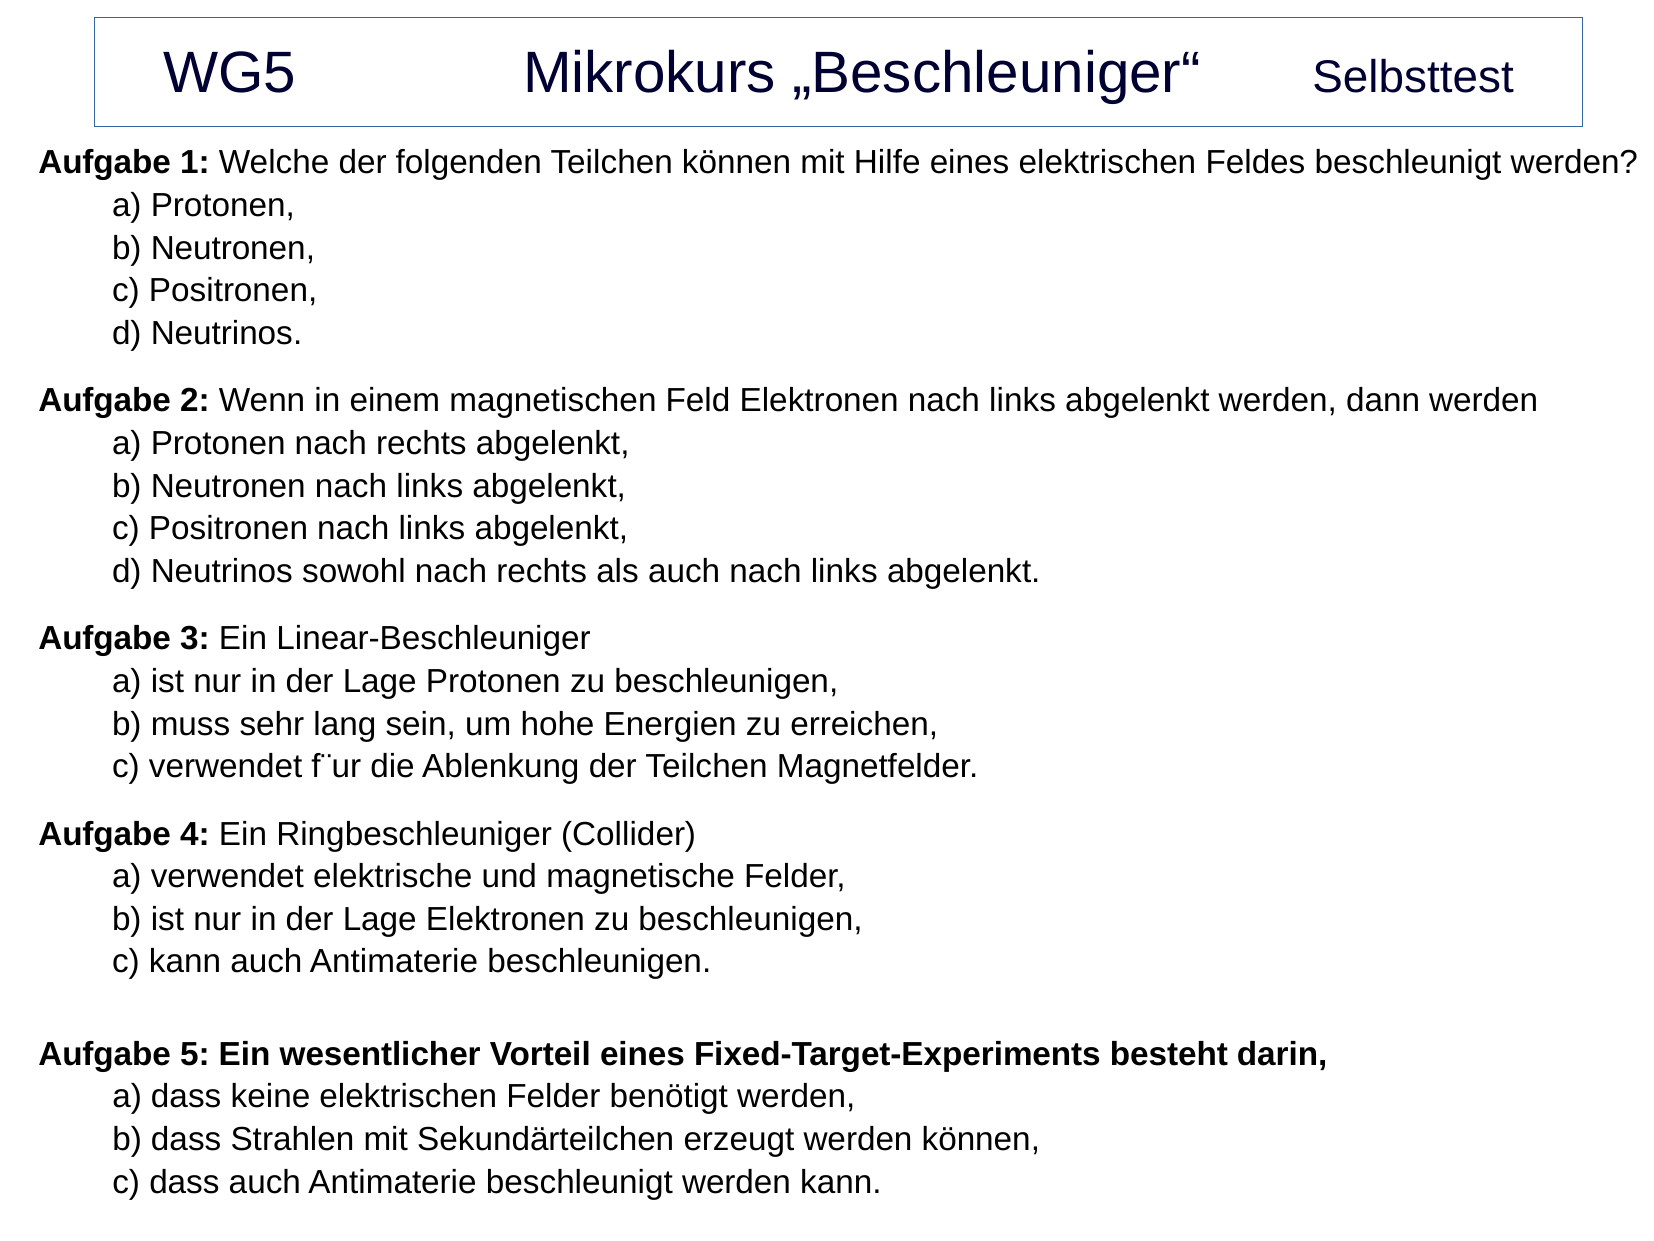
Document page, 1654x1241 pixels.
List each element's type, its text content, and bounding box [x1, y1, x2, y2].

title WG5 Mikrokurs „Beschleuniger“ Selbsttest [94, 17, 1583, 127]
text_box Aufgabe 1: Welche der folgenden Teilchen können mit Hilfe eines elektrischen Feldes beschleunigt werden? a) Protonen, b) Neutronen, c) Positronen, d) Neutrinos. Aufgabe 2: Wenn in einem magnetischen Feld Elektronen nach links abgelenkt werden, dann werden a) Protonen nach rechts abgelenkt, b) Neutronen nach links abgelenkt, c) Positronen nach links abgelenkt, d) Neutrinos sowohl nach rechts als auch nach links abgelenkt. Aufgabe 3: Ein Linear-Beschleuniger a) ist nur in der Lage Protonen zu beschleunigen, b) muss sehr lang sein, um hohe Energien zu erreichen, c) verwendet f¨ur die Ablenkung der Teilchen Magnetfelder. Aufgabe 4: Ein Ringbeschleuniger (Collider) a) verwendet elektrische und magnetische Felder, b) ist nur in der Lage Elektronen zu beschleunigen, c) kann auch Antimaterie beschleunigen. Aufgabe 5: Ein wesentlicher Vorteil eines Fixed-Target-Experiments besteht darin, a) dass keine elektrischen Felder benötigt werden, b) dass Strahlen mit Sekundärteilchen erzeugt werden können, c) dass auch Antimaterie beschleunigt werden kann. [23, 131, 1654, 1214]
